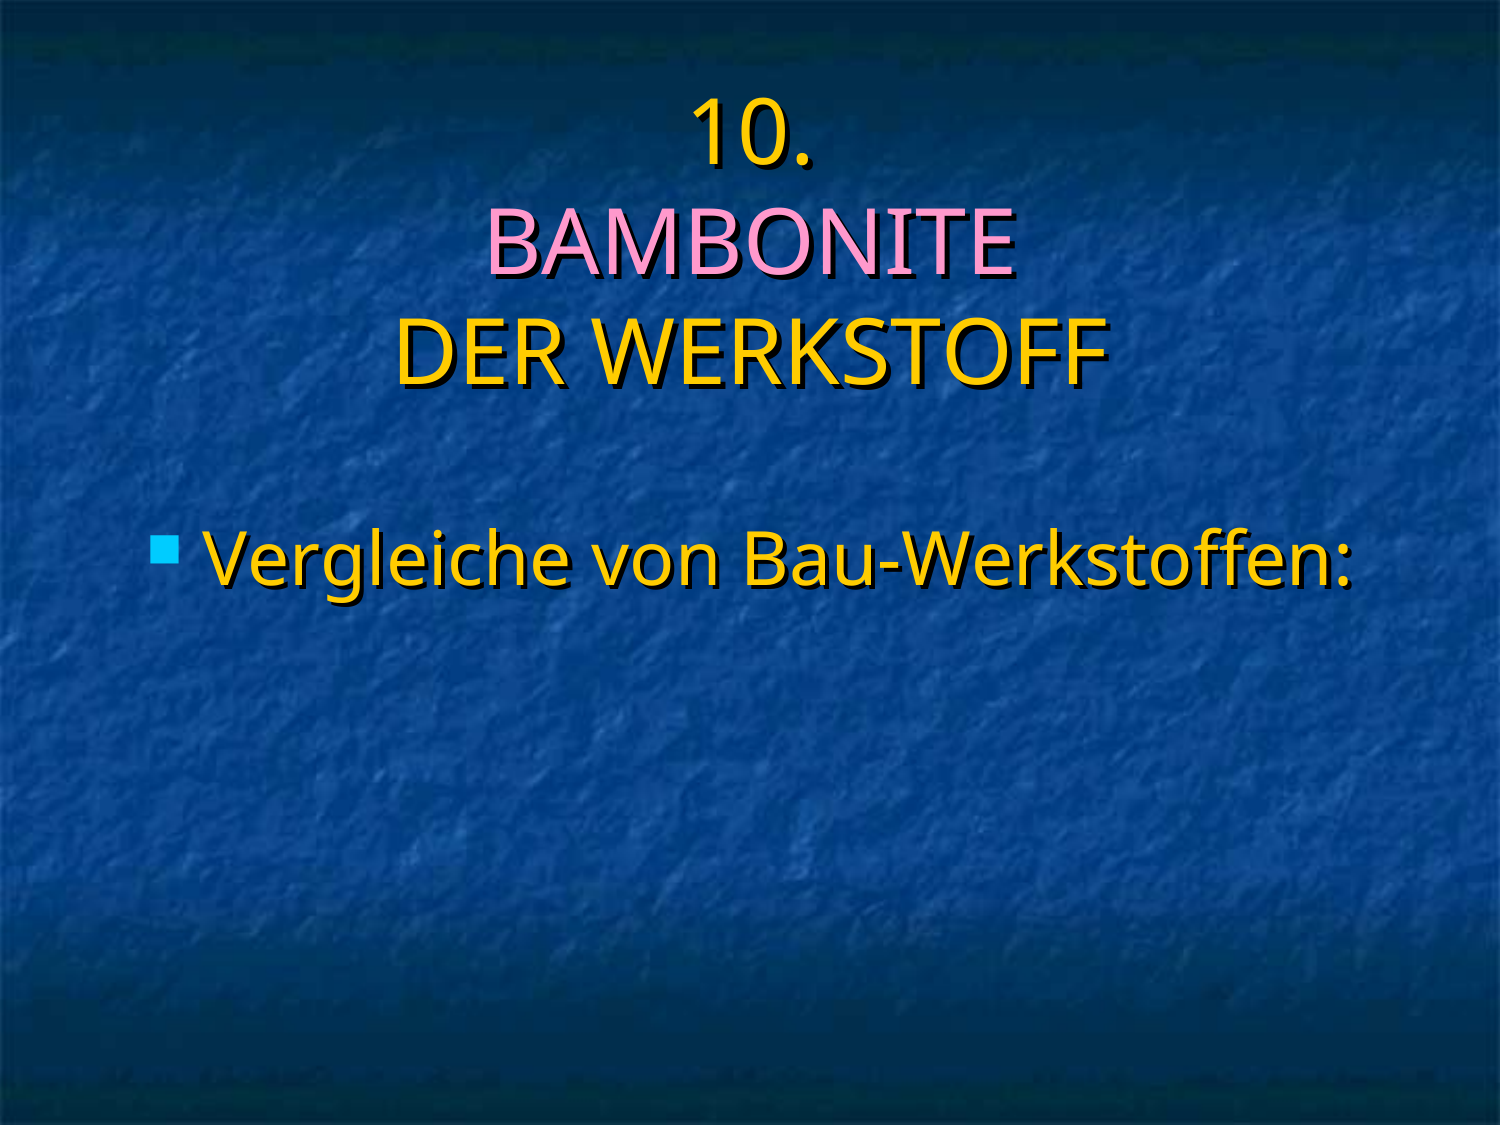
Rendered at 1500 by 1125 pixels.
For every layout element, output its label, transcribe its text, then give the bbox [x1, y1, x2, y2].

picture [0, 0, 1500, 1125]
list Vergleiche von Bau-Werkstoffen: [75, 502, 1426, 859]
title 10. BAMBONITE DER WERKSTOFF [75, 125, 1426, 351]
